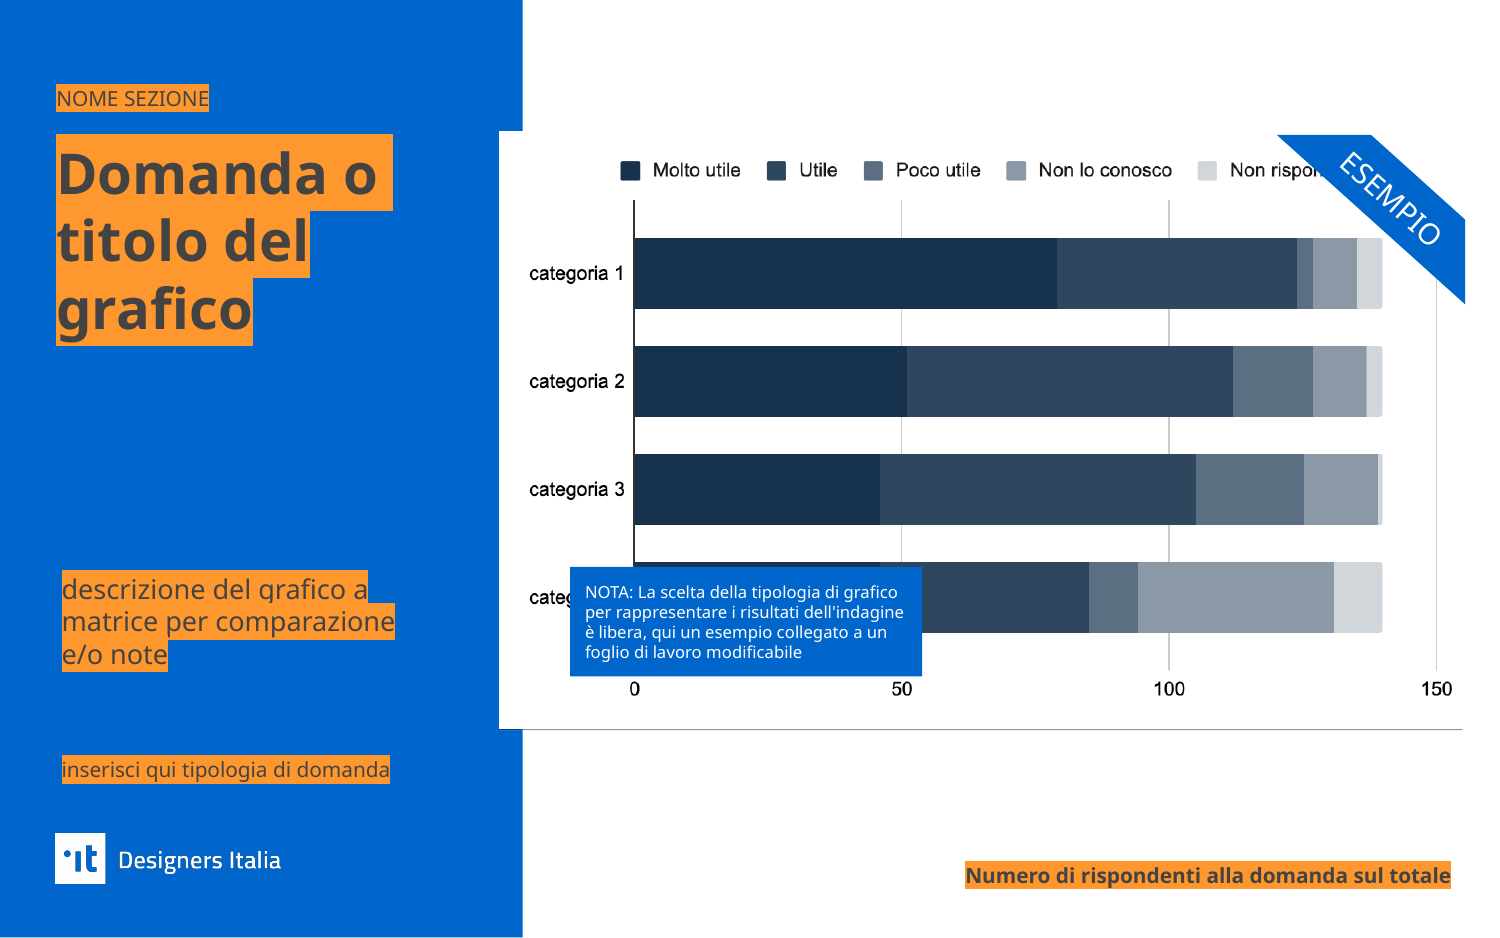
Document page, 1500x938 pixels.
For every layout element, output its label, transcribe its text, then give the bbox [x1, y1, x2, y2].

text_box NOME SEZIONE [41, 72, 463, 124]
text_box inserisci qui tipologia di domanda [46, 741, 458, 811]
picture [55, 833, 294, 884]
text_box NOTA: La scelta della tipologia di grafico per rappresentare i risultati dell'indagine è libera, qui un esempio collegato a un foglio di lavoro modificabile [570, 566, 923, 677]
picture [1355, 131, 1466, 219]
text_box ESEMPIO [1312, 123, 1472, 275]
text_box [0, 0, 523, 938]
text_box descrizione del grafico a matrice per comparazione e/o note [46, 557, 458, 627]
text_box Numero di rispondenti alla domanda sul totale [854, 847, 1466, 917]
picture [499, 131, 1466, 729]
text_box Domanda o titolo del grafico [41, 123, 489, 427]
text_box [1276, 134, 1466, 305]
text_box [1358, 134, 1466, 231]
